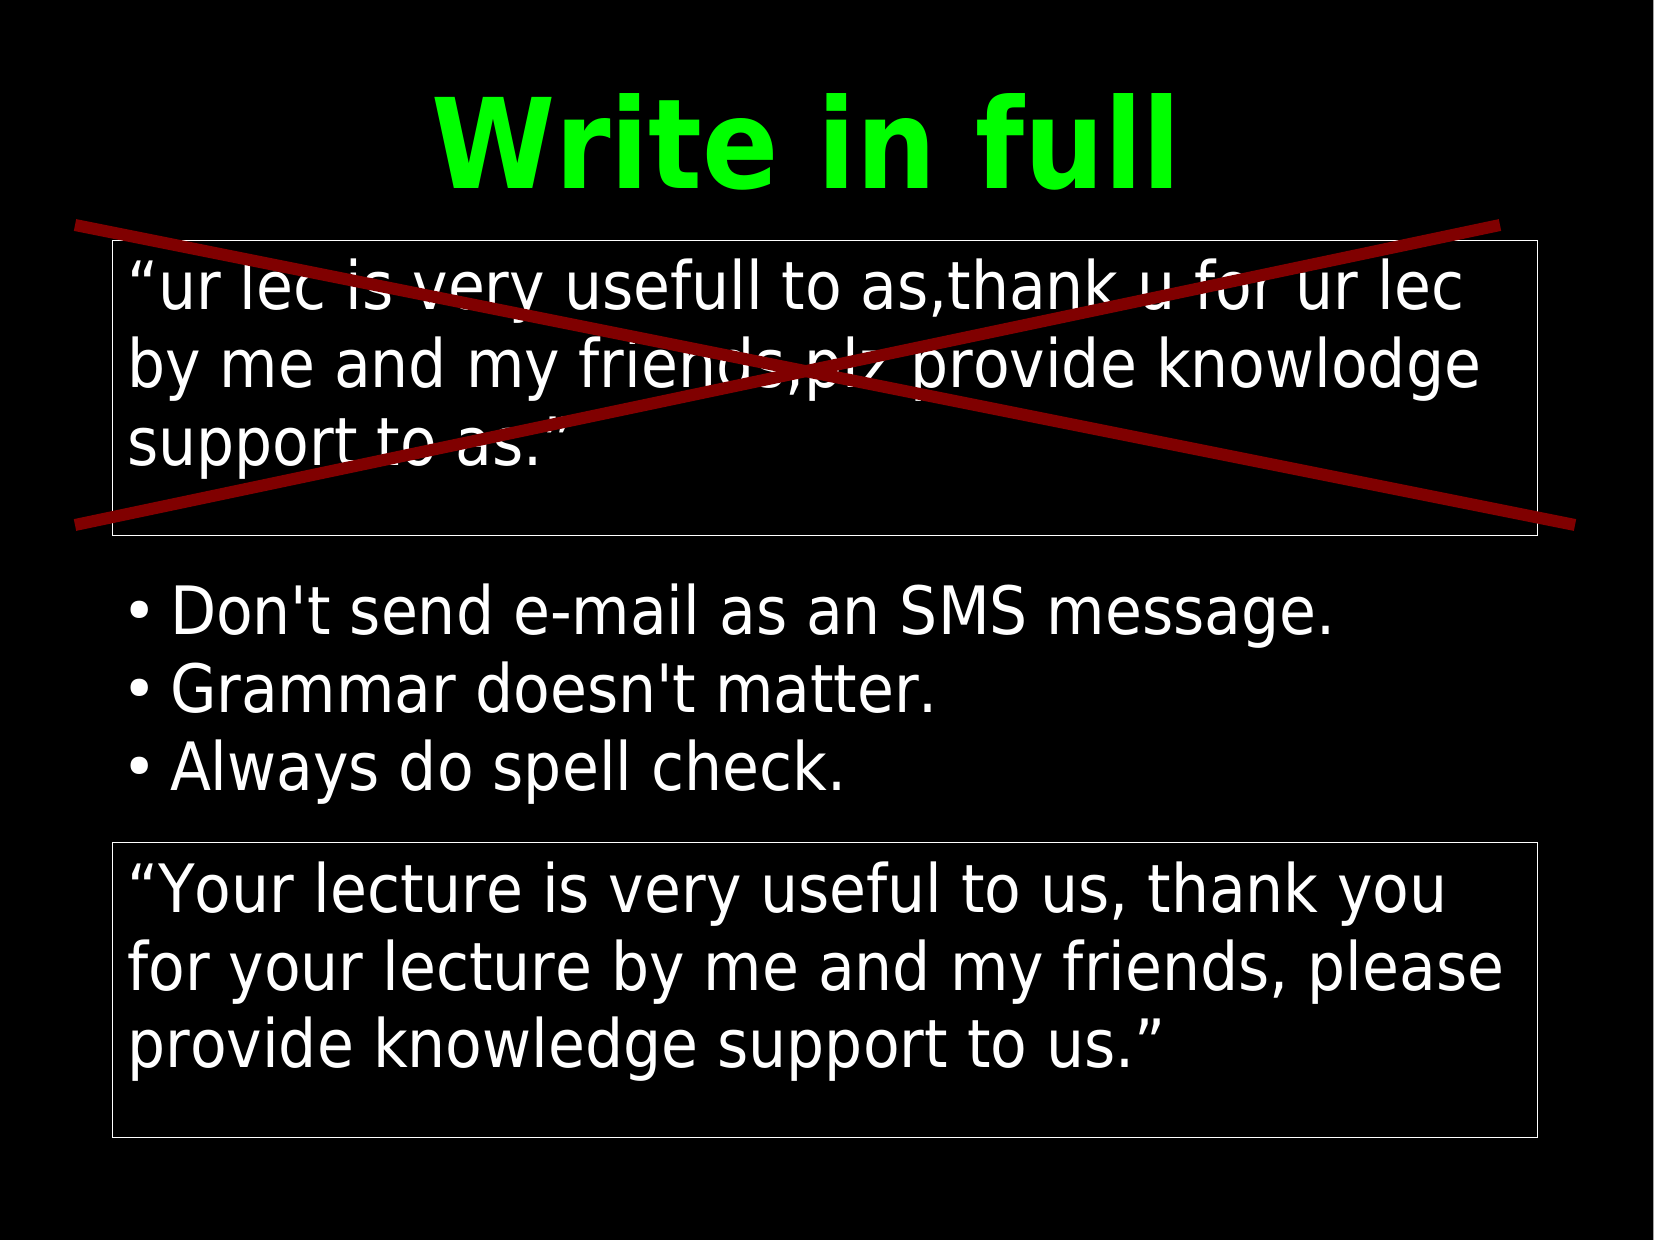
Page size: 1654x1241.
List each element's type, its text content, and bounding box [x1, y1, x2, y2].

text_box “Your lecture is very useful to us, thank you for your lecture by me and my friends, please provide knowledge support to us.” [112, 842, 1538, 1138]
text_box Don't send e-mail as an SMS message. Grammar doesn't matter. Always do spell check. [112, 565, 1538, 814]
text_box “ur lec is very usefull to as,thank u for ur lec by me and my friends,plz provide knowlodge support to as.” [841, 240, 1538, 511]
text_box “ur lec is very usefull to as,thank u for ur lec by me and my friends,plz provide knowlodge support to as.” [112, 240, 772, 510]
text_box “ur lec is very usefull to as,thank u for ur lec by me and my friends,plz provide knowlodge support to as.” [112, 378, 1538, 536]
text_box Write in full [337, 64, 1276, 226]
text_box “ur lec is very usefull to as,thank u for ur lec by me and my friends,plz provide knowlodge support to as.” [186, 240, 1394, 364]
